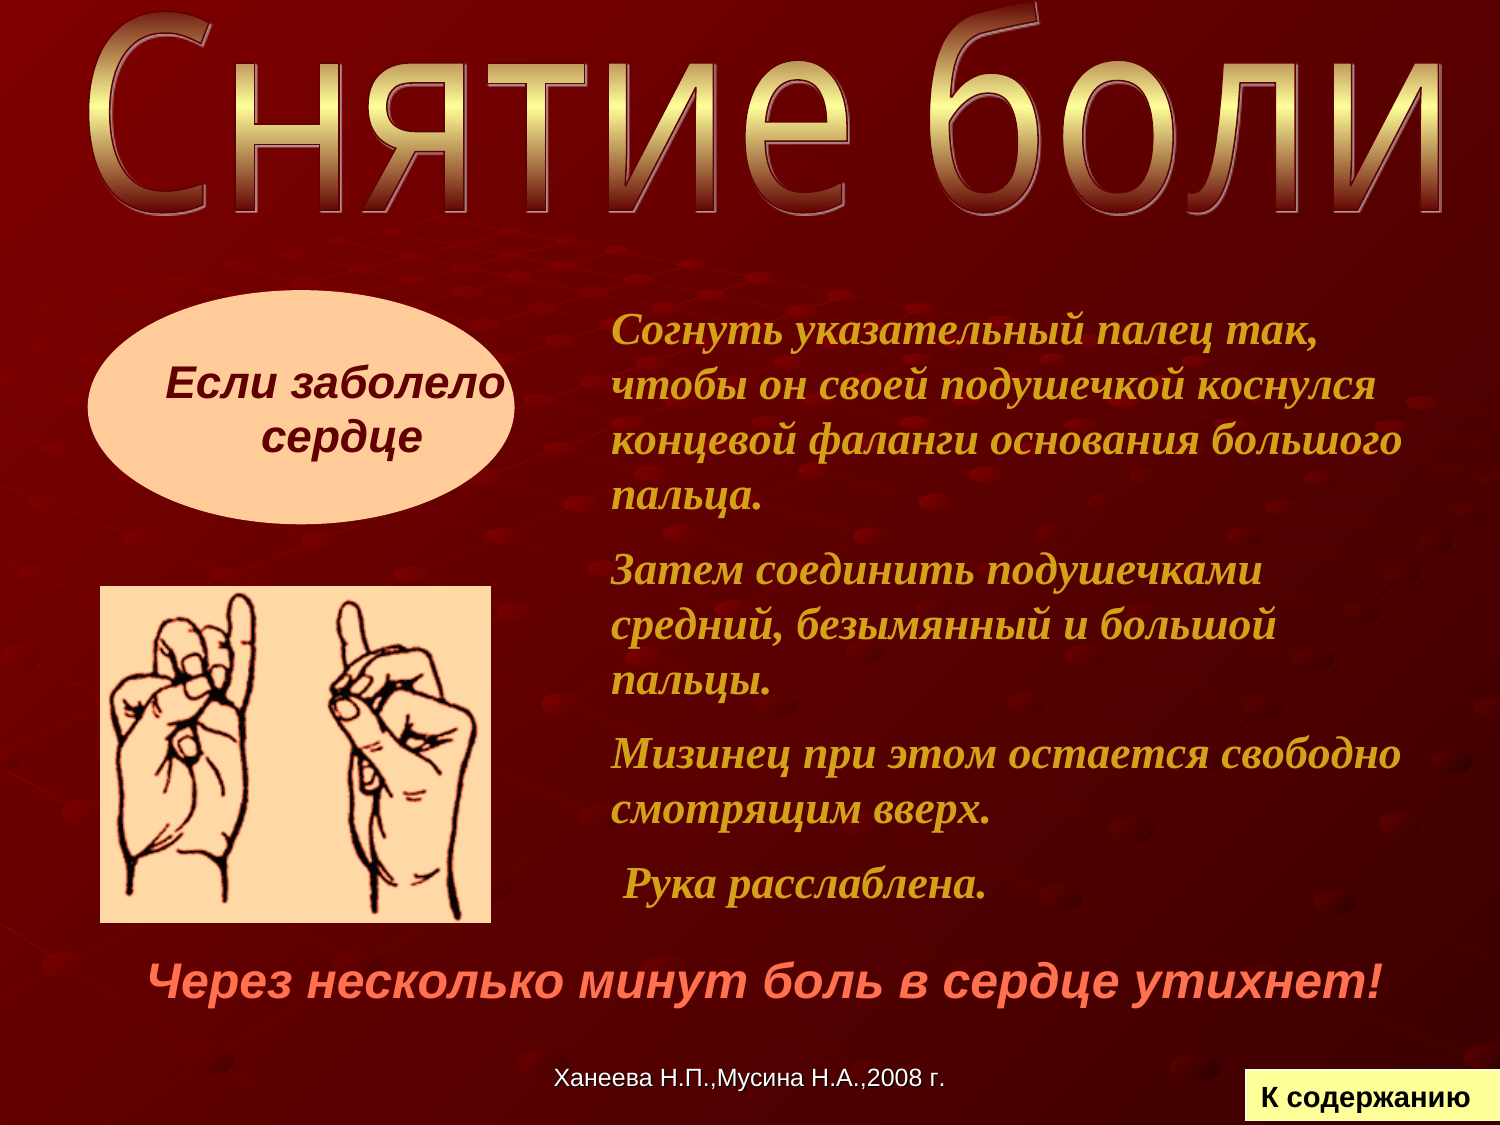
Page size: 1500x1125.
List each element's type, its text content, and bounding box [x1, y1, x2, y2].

text_box Снятие боли [1062, 60, 1174, 213]
text_box Снятие боли [487, 62, 585, 211]
text_box Снятие боли [608, 62, 714, 211]
text_box Согнуть указательный палец так, чтобы он своей подушечкой коснулся концевой фаланги основания большого пальца. Затем соединить подушечками средний, безымянный и большой пальцы. Мизинец при этом остается свободно смотрящим вверх. Рука расслаблена. [596, 290, 1435, 916]
text_box Снятие боли [361, 62, 464, 211]
text_box Снятие боли [929, 0, 1039, 213]
text_box Снятие боли [234, 62, 340, 211]
picture [100, 586, 491, 923]
text_box Снятие боли [1333, 62, 1439, 211]
text_box Если заболело сердце [88, 290, 514, 524]
text_box Снятие боли [744, 60, 848, 213]
text_box Снятие боли [88, 11, 209, 213]
text_box К содержанию [1246, 1070, 1500, 1121]
text_box Снятие боли [1186, 62, 1296, 212]
text_box Через несколько минут боль в сердце утихнет! [29, 940, 1500, 1016]
